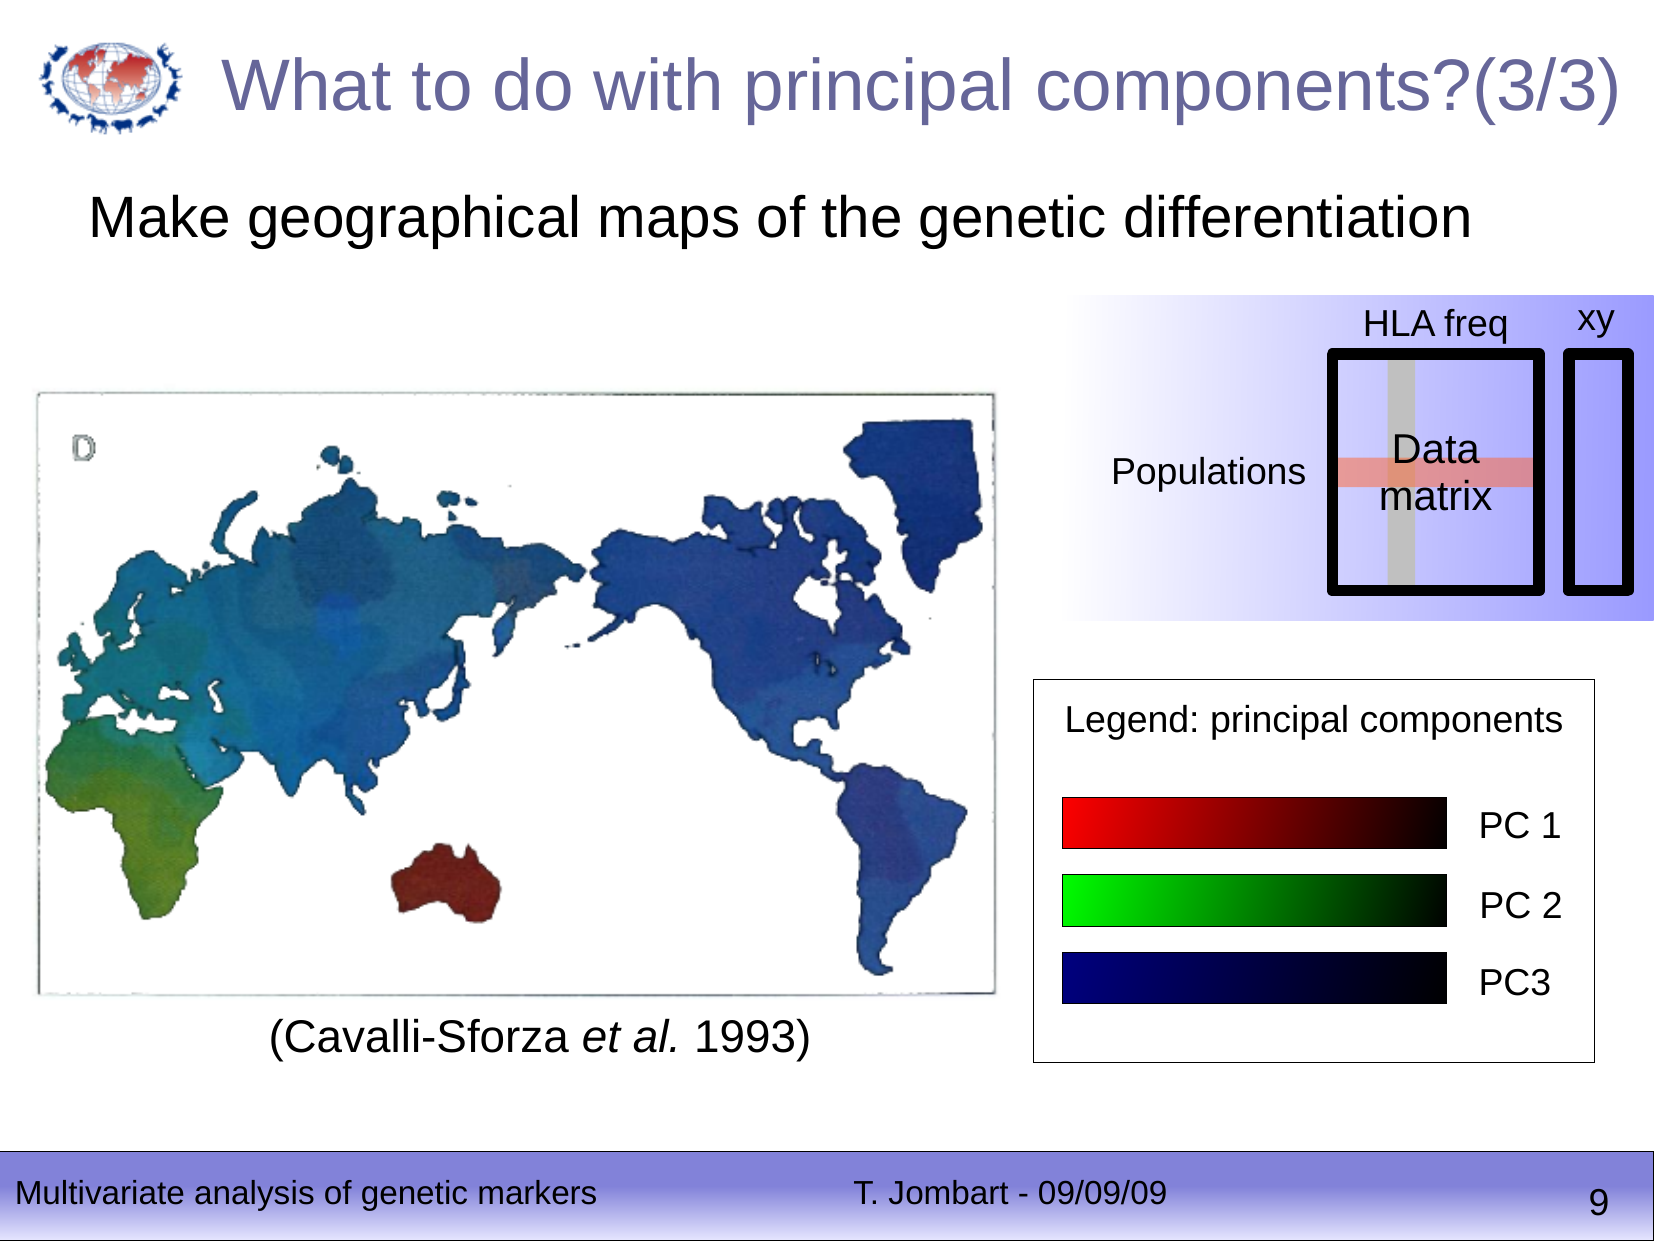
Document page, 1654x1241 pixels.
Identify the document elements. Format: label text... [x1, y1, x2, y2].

text_box PC3 [1463, 954, 1594, 1012]
text_box Multivariate analysis of genetic markers [0, 1167, 614, 1220]
text_box PC 2 [1464, 876, 1594, 934]
text_box [1062, 952, 1447, 1004]
text_box [1575, 376, 1622, 585]
text_box Data matrix [1332, 354, 1540, 591]
picture [29, 383, 1004, 1004]
text_box PC 1 [1463, 797, 1594, 855]
text_box 9 [1573, 1174, 1625, 1232]
text_box Make geographical maps of the genetic differentiation [0, 177, 1490, 258]
text_box HLA freq [1348, 295, 1524, 382]
text_box Legend: principal components [1049, 690, 1579, 778]
picture [25, 29, 186, 144]
text_box Populations [1096, 442, 1322, 530]
text_box What to do with principal components?(3/3) [206, 37, 1654, 134]
text_box [0, 1151, 1654, 1241]
text_box T. Jombart - 09/09/09 [838, 1167, 1202, 1225]
text_box [1062, 797, 1447, 849]
text_box [1062, 295, 1654, 621]
text_box [1062, 874, 1447, 927]
text_box (Cavalli-Sforza et al. 1993) [253, 1003, 827, 1071]
text_box xy [1562, 289, 1630, 376]
